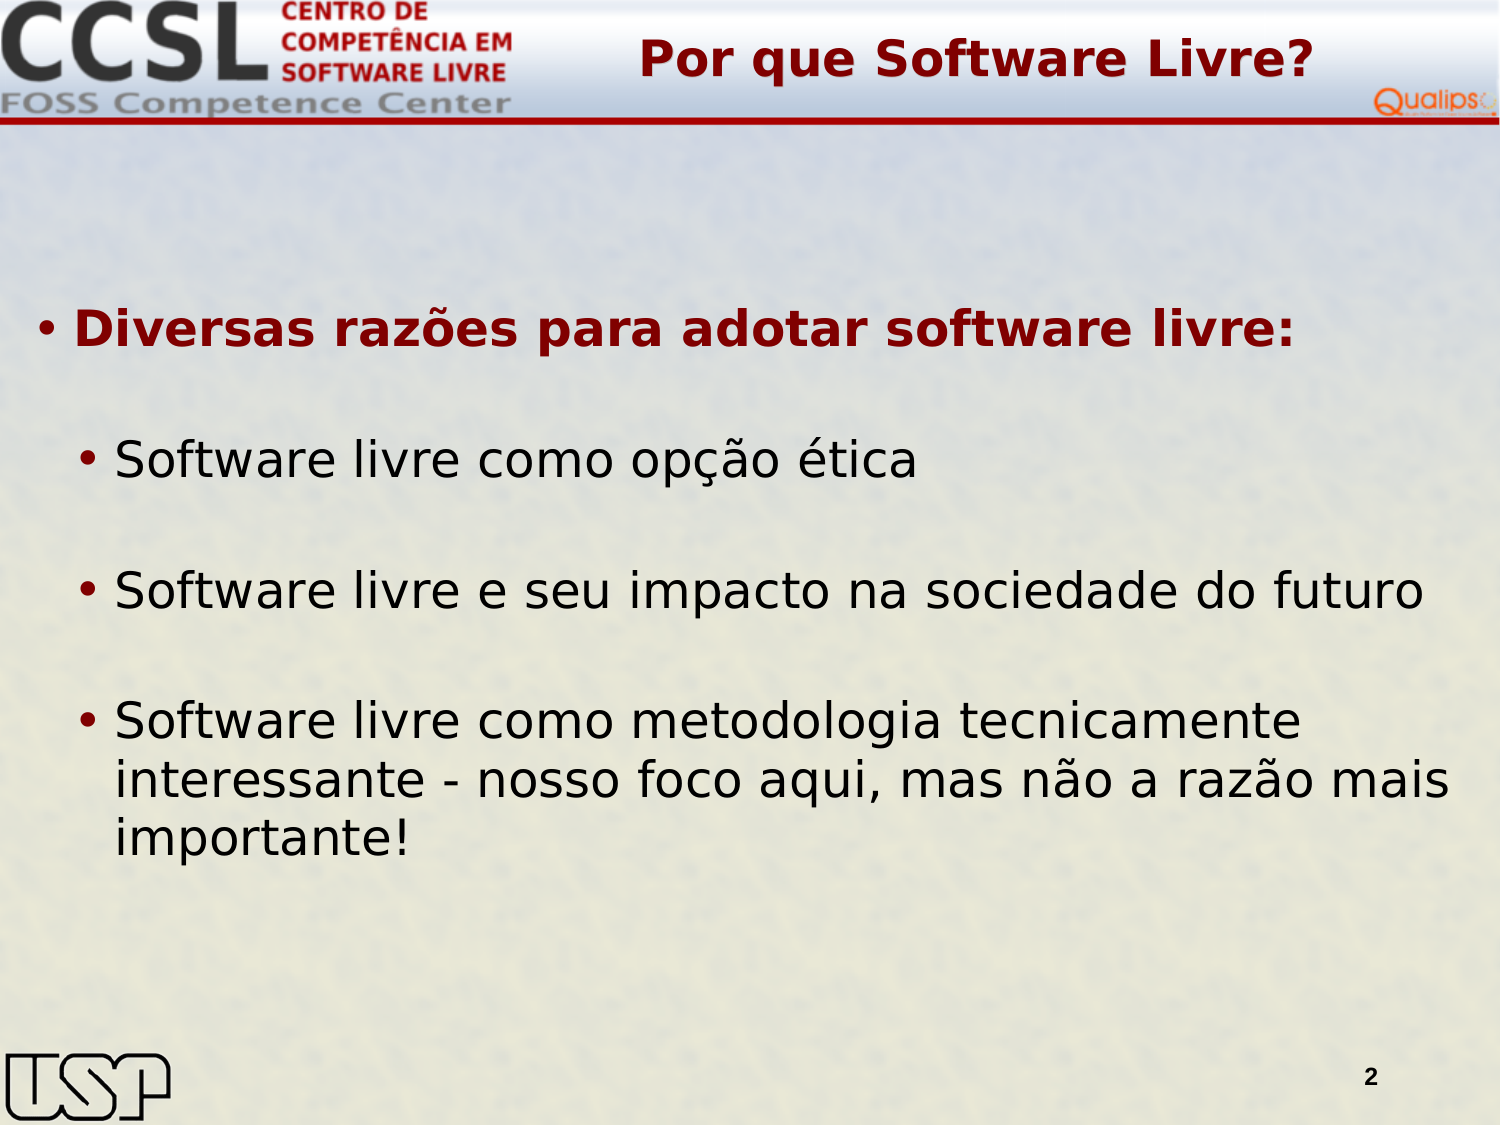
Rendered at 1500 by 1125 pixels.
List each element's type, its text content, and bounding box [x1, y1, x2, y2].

picture [0, 0, 1500, 1125]
list Diversas razões para adotar software livre: Software livre como opção ética Software livre e seu impacto na sociedade do futuro Software livre como metodologia tecnicamente interessante - nosso foco aqui, mas não a razão mais importante! [32, 299, 1500, 868]
title Por que Software Livre? [478, 0, 1477, 119]
